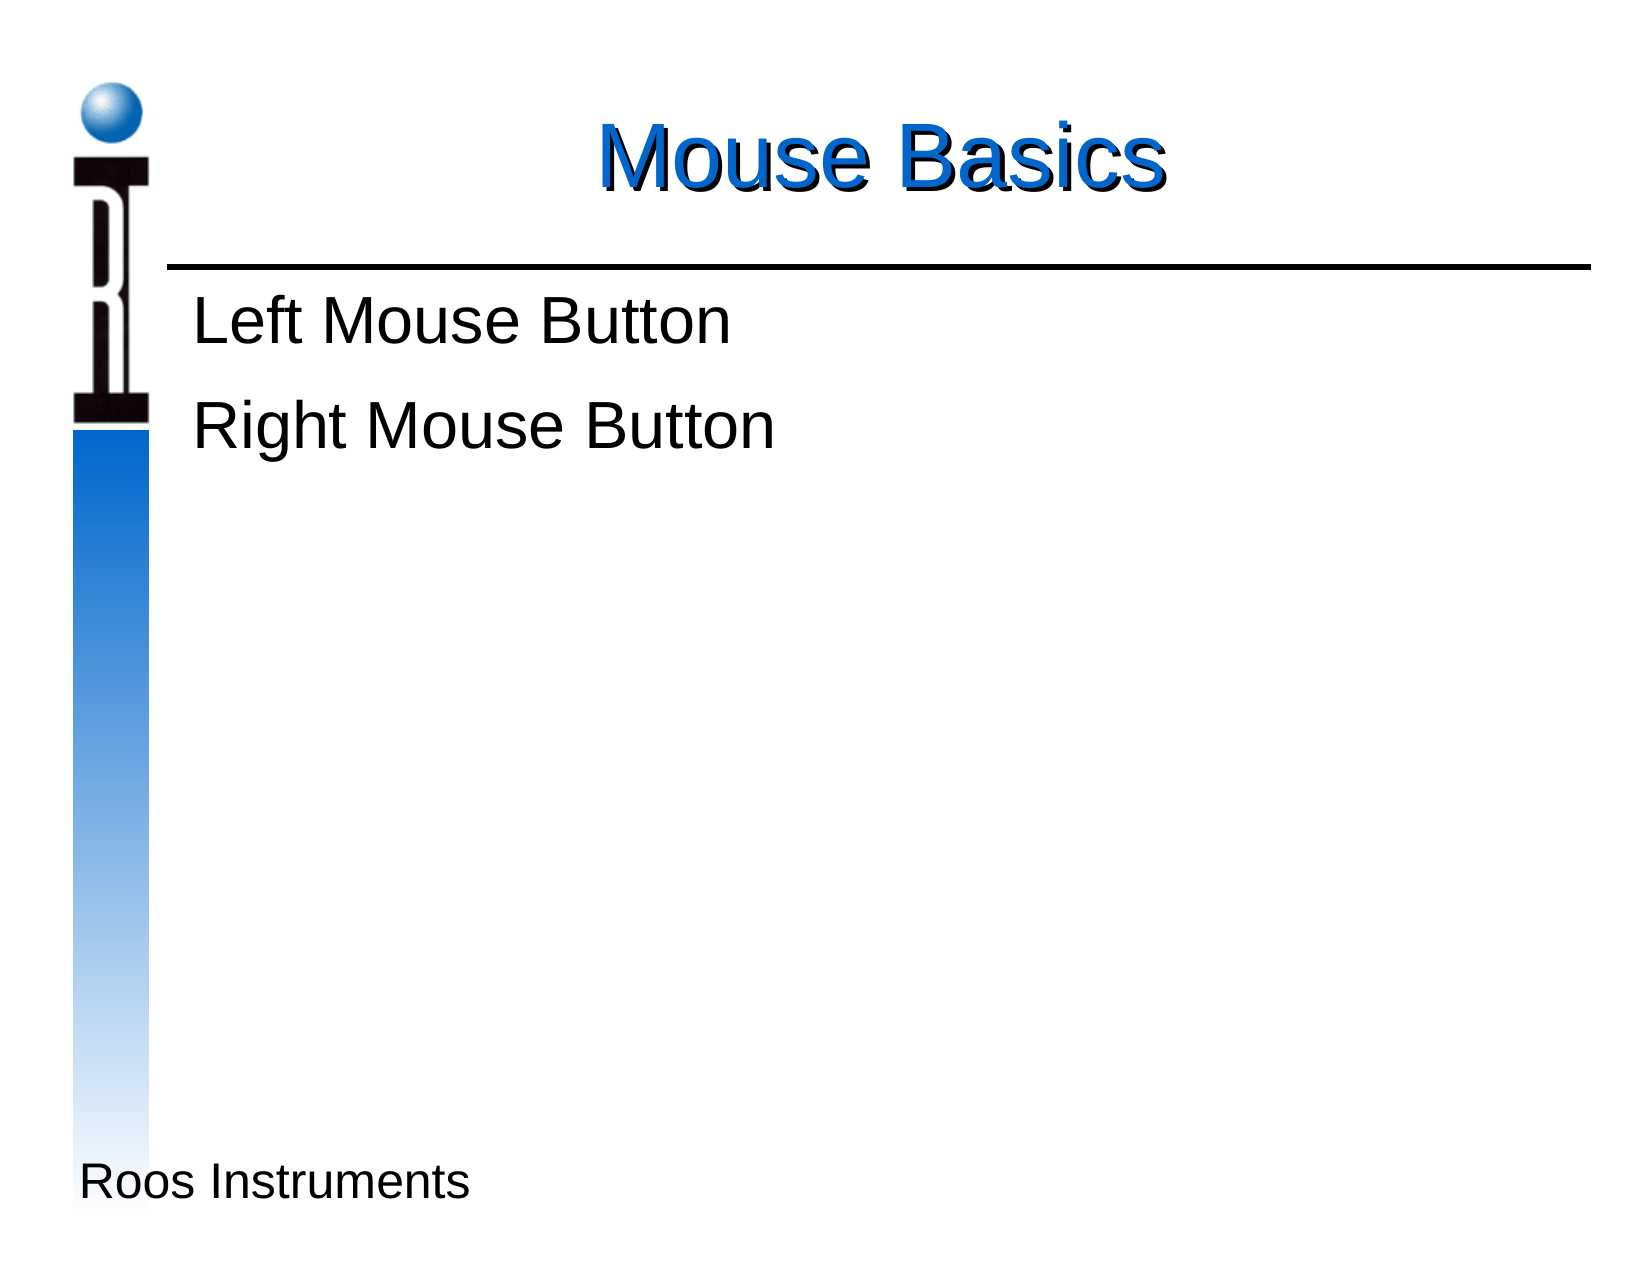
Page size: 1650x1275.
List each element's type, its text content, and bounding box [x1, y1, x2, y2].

list Left Mouse Button Right Mouse Button [174, 283, 1591, 1079]
picture [69, 78, 154, 430]
title Mouse Basics [171, 66, 1591, 245]
